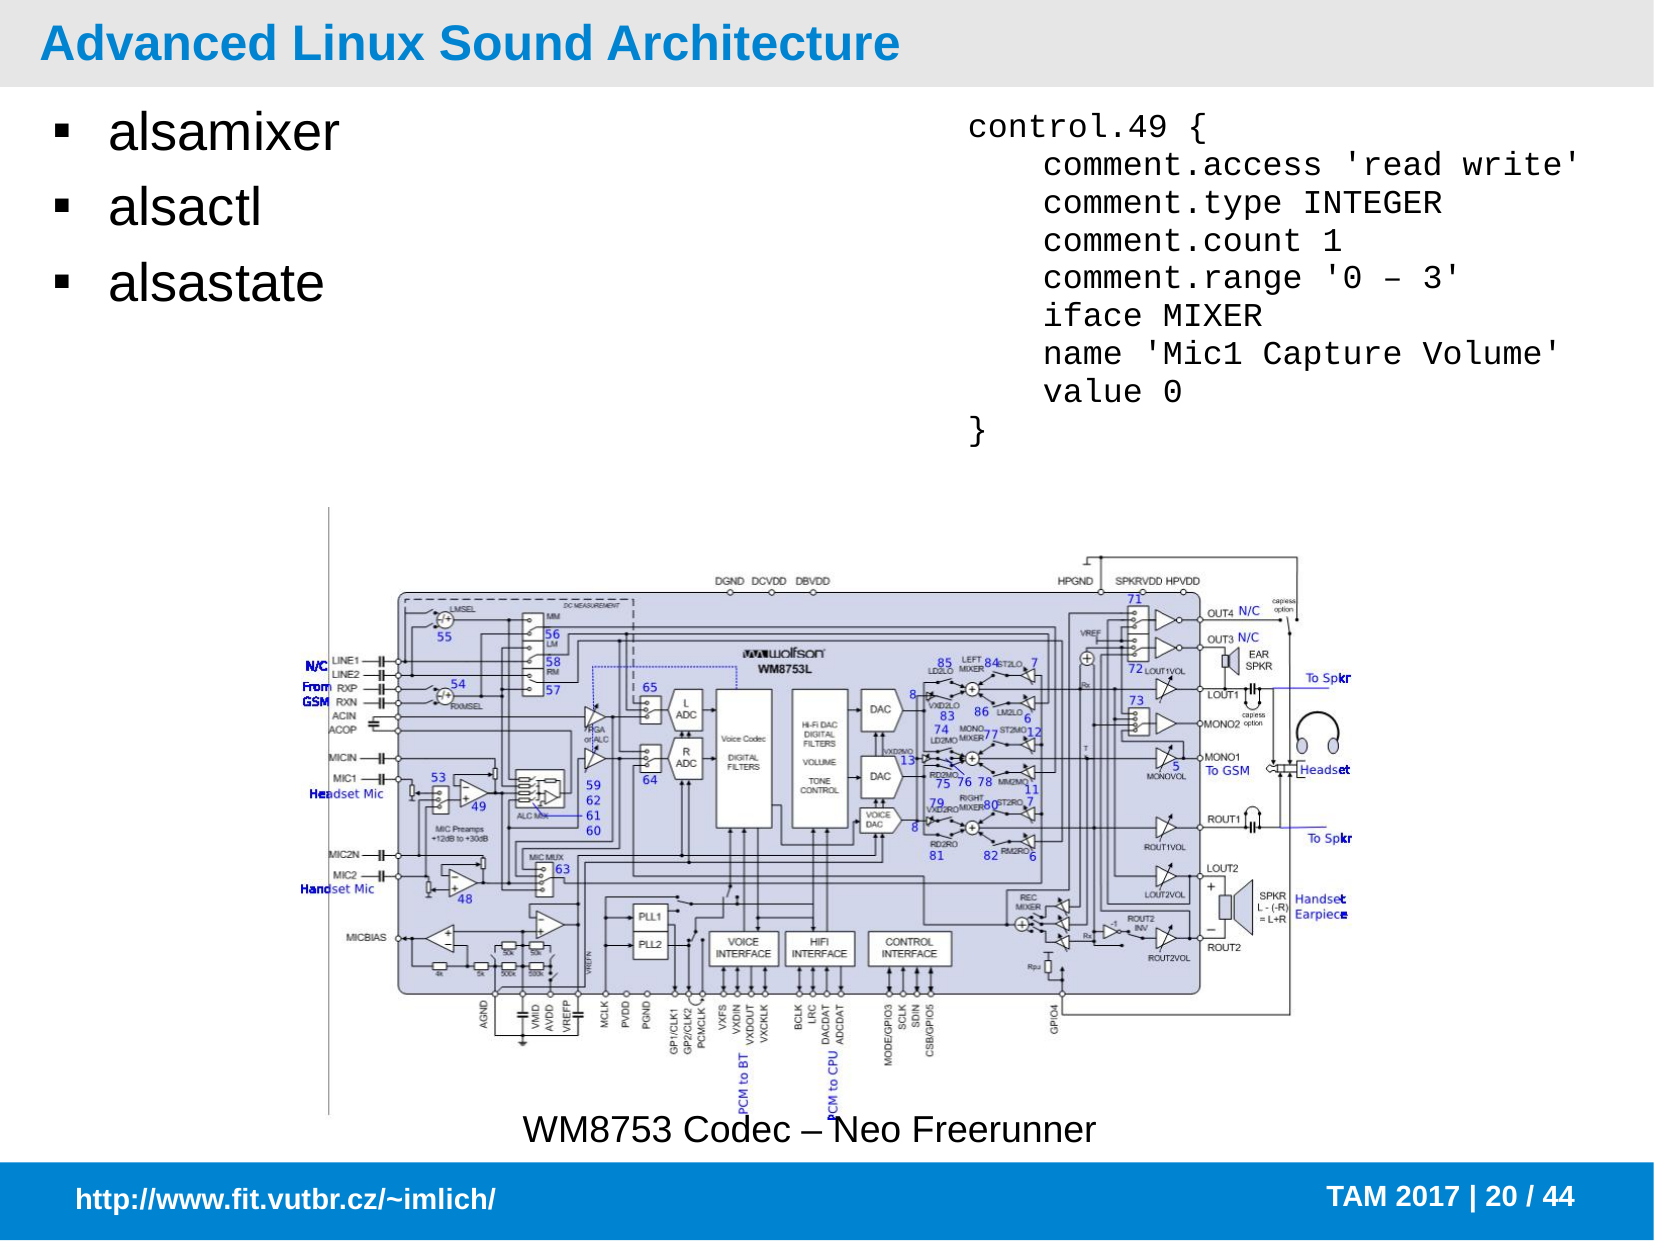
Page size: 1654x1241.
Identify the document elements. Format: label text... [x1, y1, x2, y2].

text_box control.49 { comment.access 'read write' comment.type INTEGER comment.count 1 comment.range '0 – 3' iface MIXER name 'Mic1 Capture Volume' value 0 } [967, 110, 1613, 451]
title Advanced Linux Sound Architecture [39, 5, 1615, 81]
picture [301, 507, 1352, 1120]
text_box WM8753 Codec – Neo Freerunner [507, 1100, 1146, 1163]
list alsamixer alsactl alsastate [37, 101, 1613, 1126]
